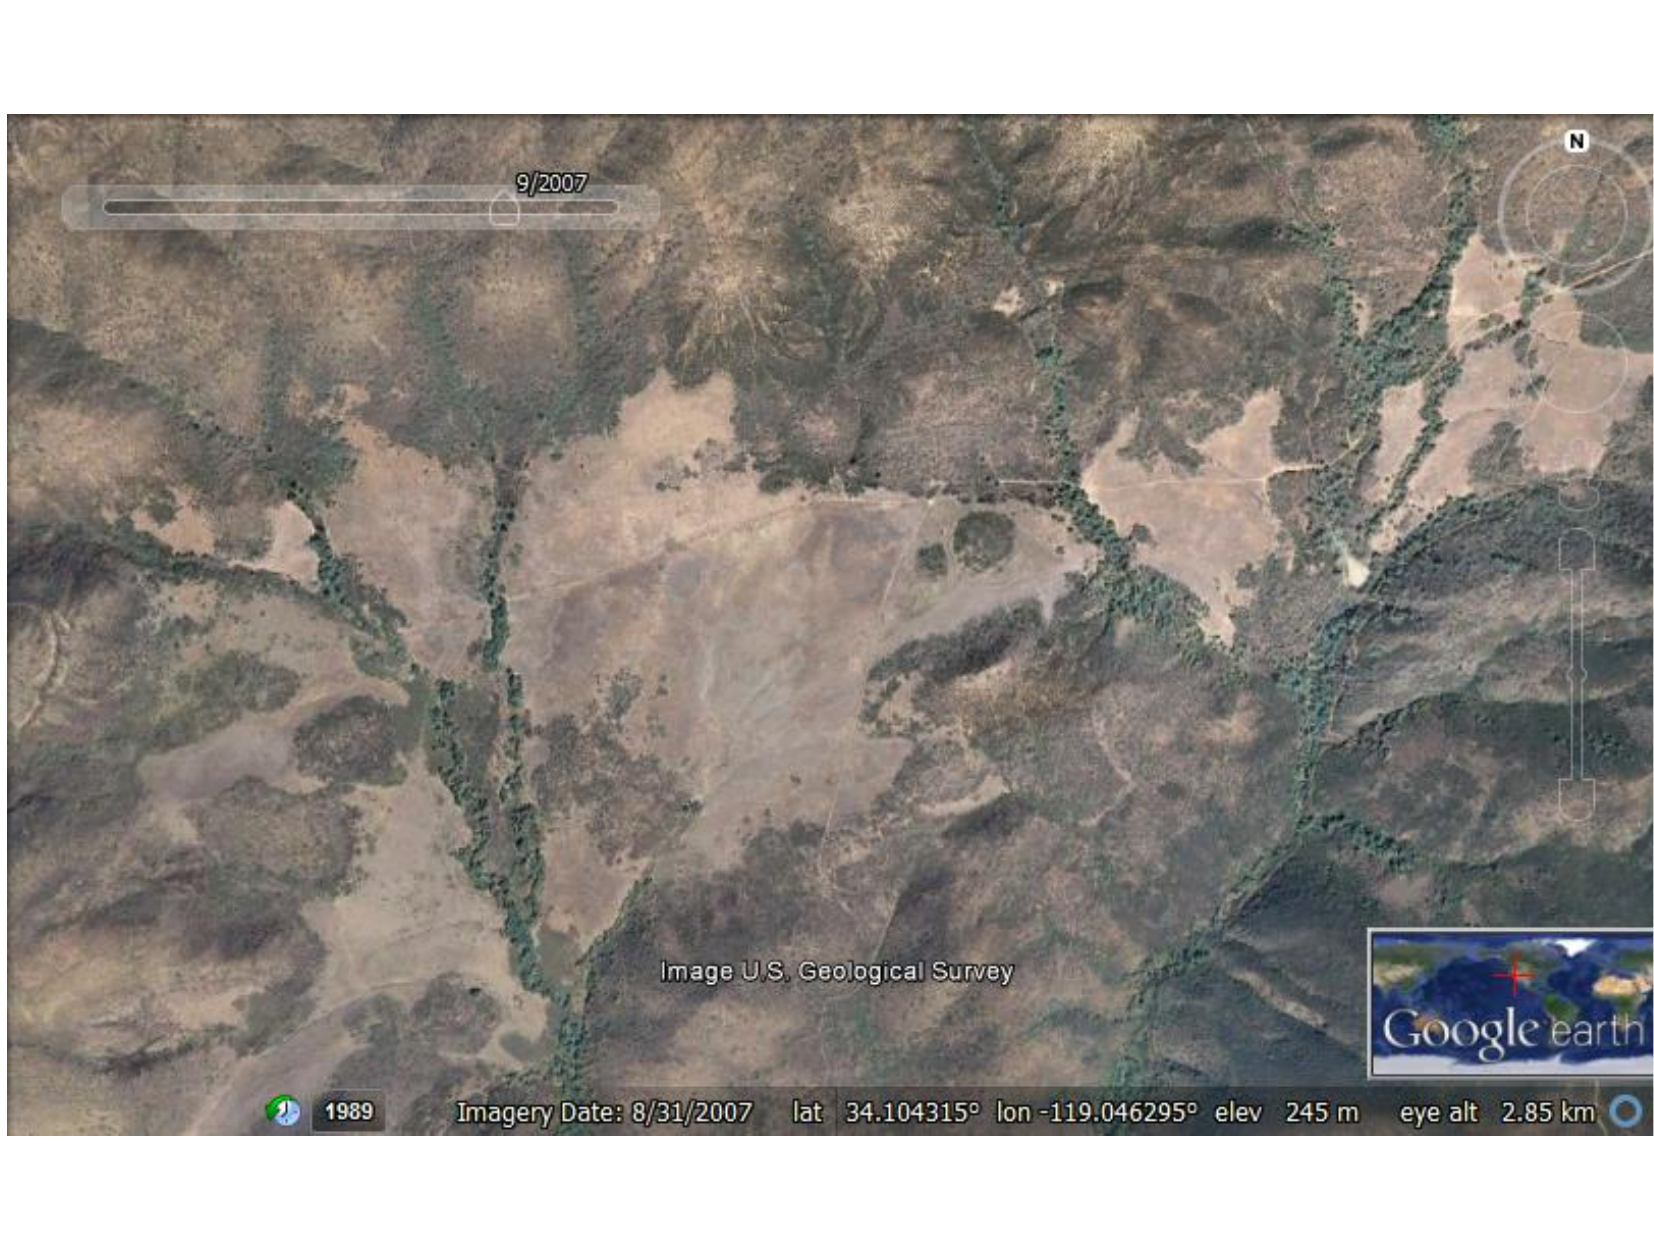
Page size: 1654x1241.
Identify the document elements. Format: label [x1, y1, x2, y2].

picture [7, 114, 1654, 1136]
